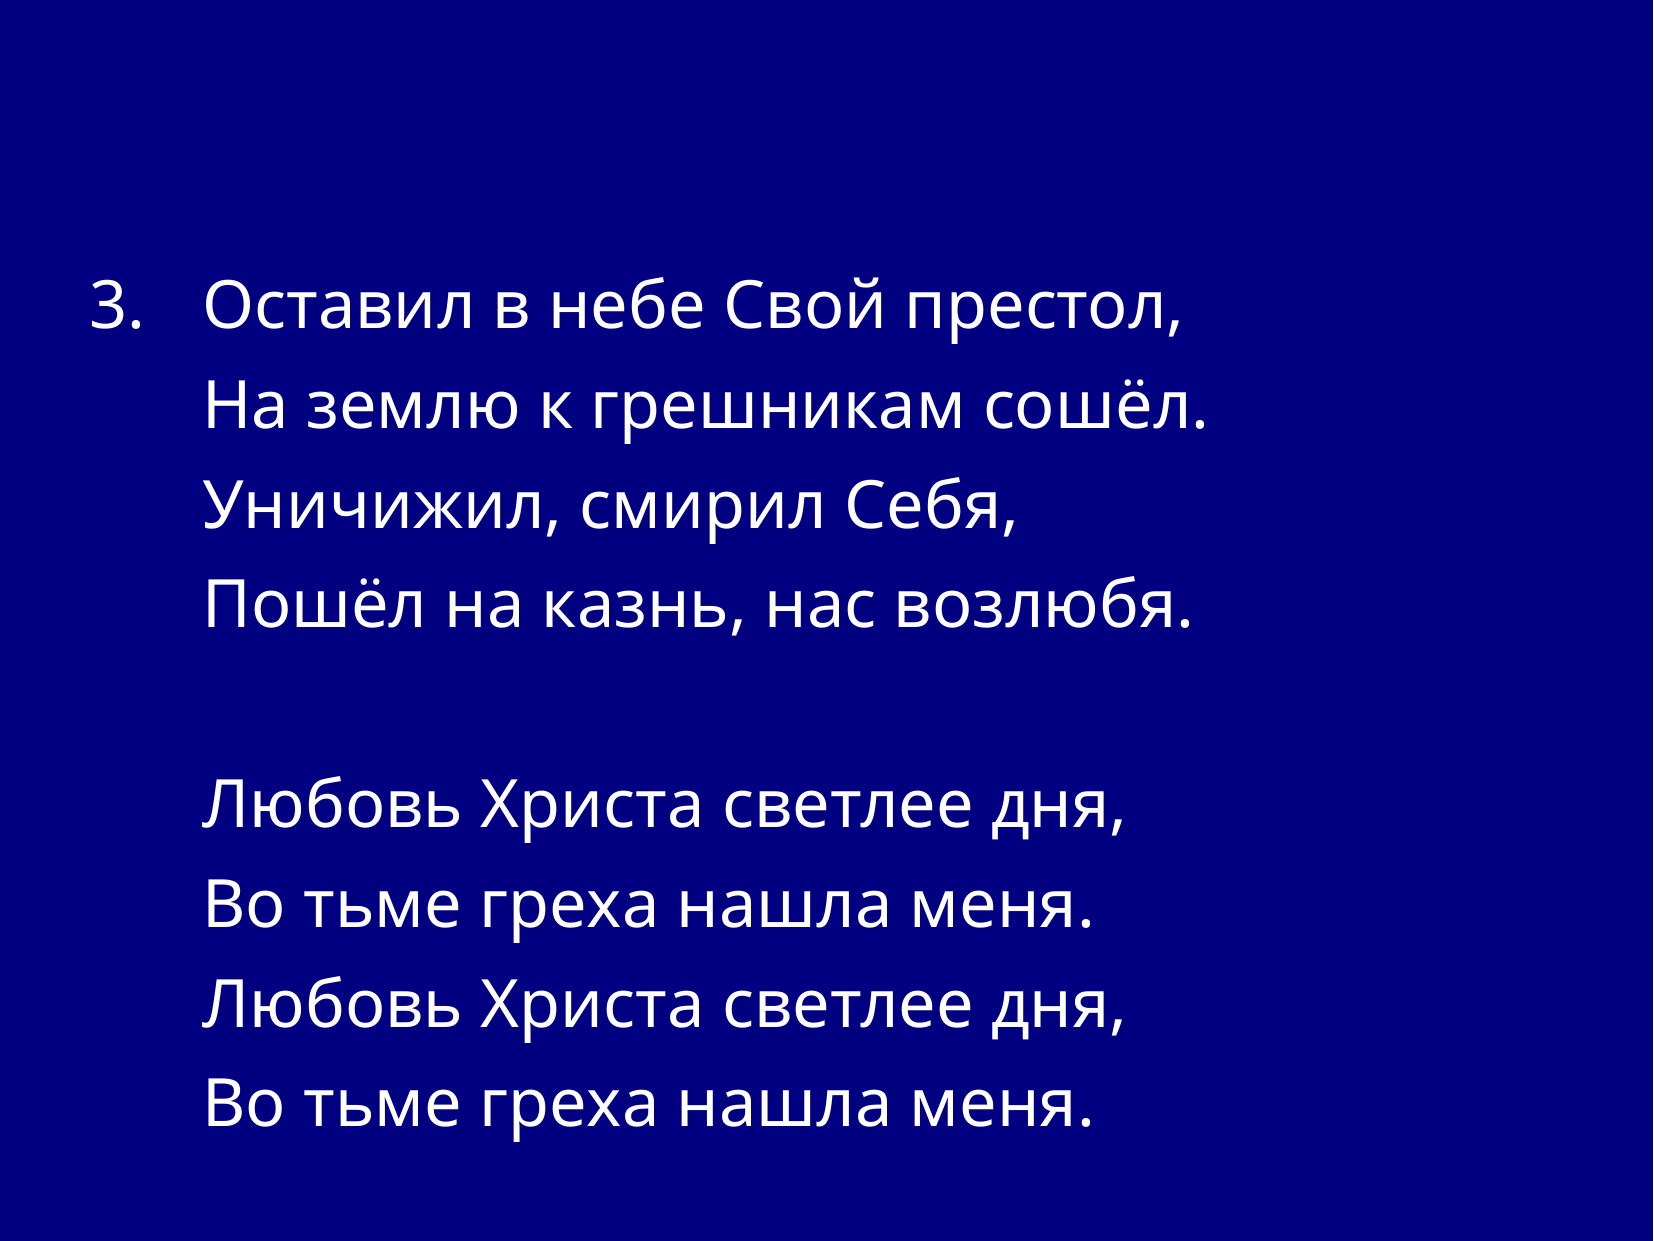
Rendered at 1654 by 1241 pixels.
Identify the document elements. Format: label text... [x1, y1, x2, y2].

text_box 3. Оставил в небе Свой престол, На землю к грешникам сошёл. Уничижил, смирил Себя, Пошёл на казнь, нас возлюбя. Любовь Христа светлее дня, Во тьме греха нашла меня. Любовь Христа светлее дня, Во тьме греха нашла меня. [75, 150, 1576, 1163]
